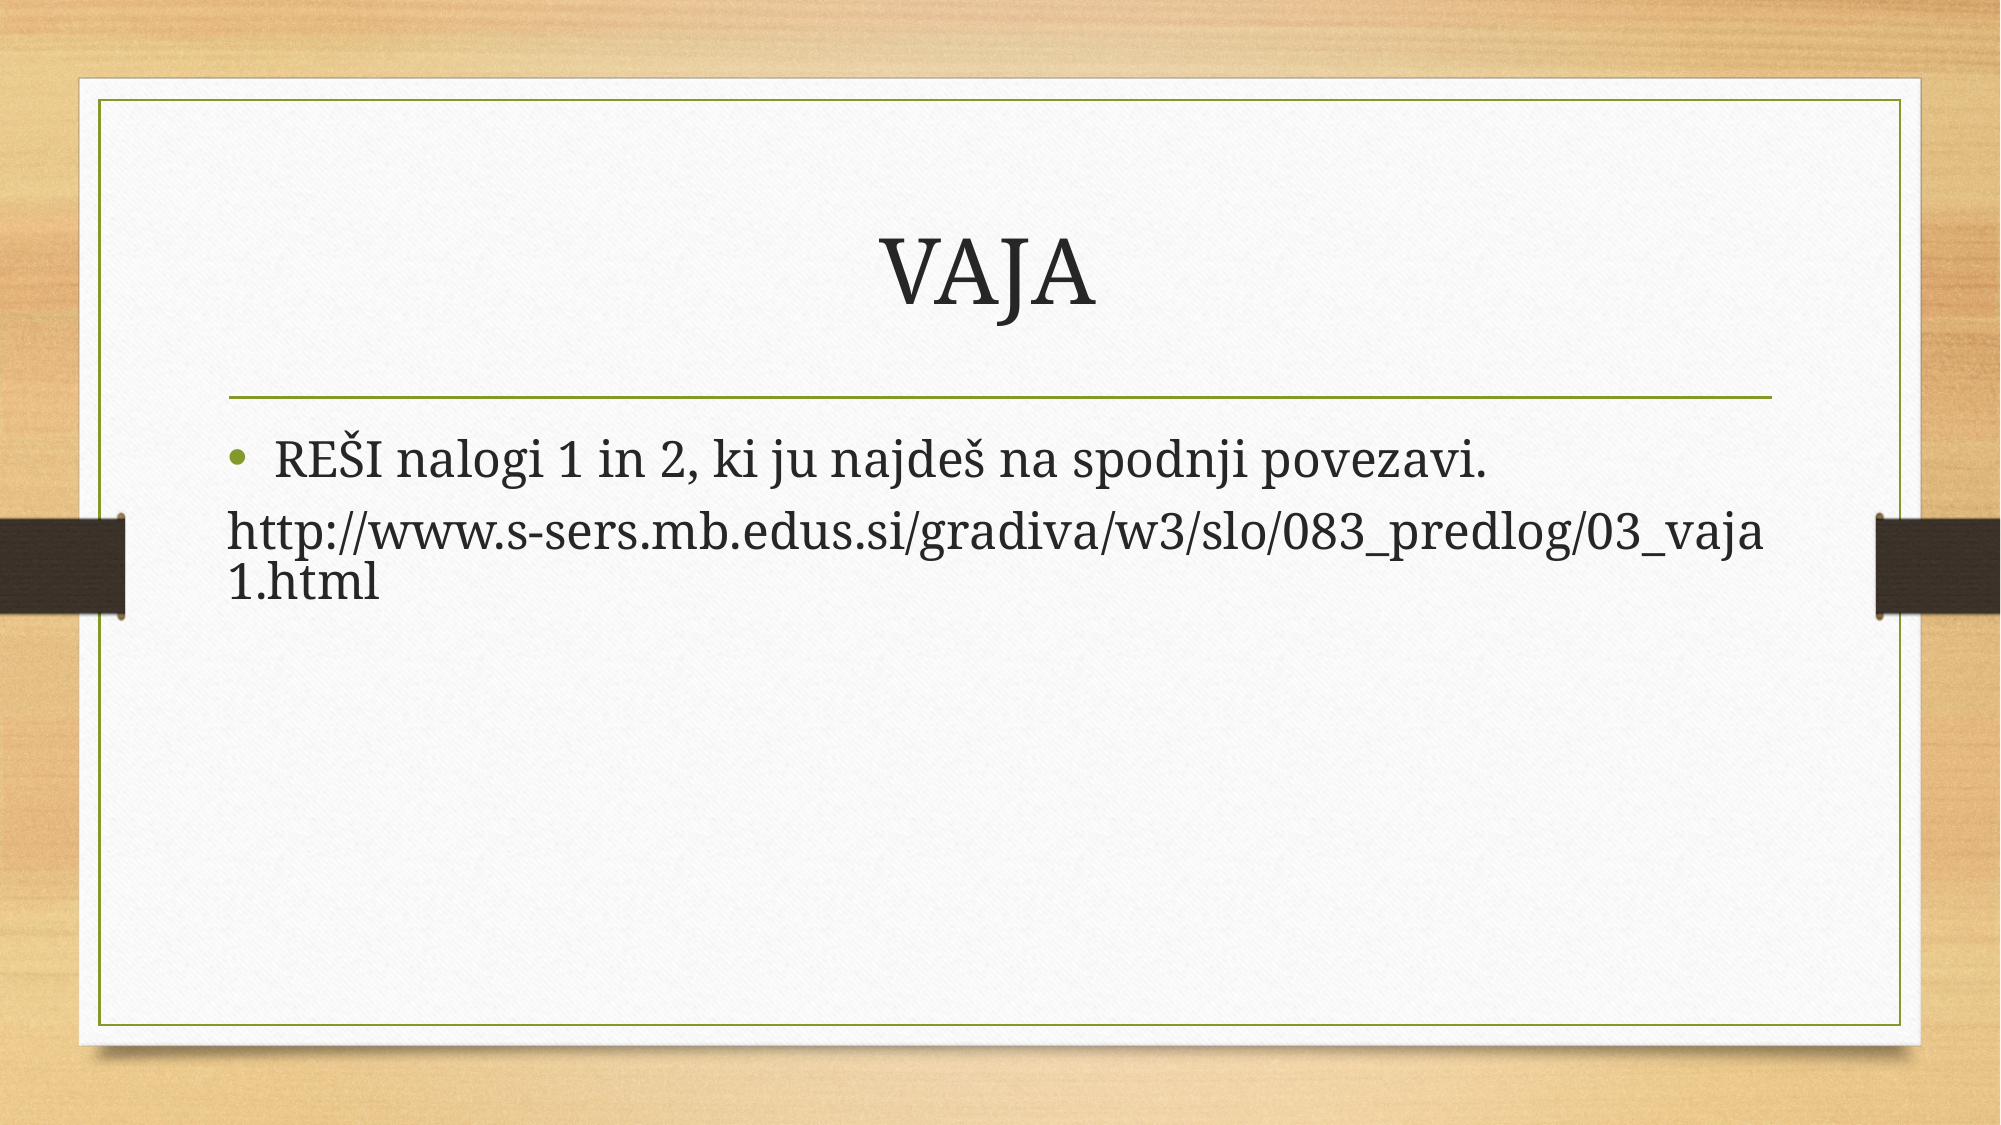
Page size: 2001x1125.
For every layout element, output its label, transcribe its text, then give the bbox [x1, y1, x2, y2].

list REŠI nalogi 1 in 2, ki ju najdeš na spodnji povezavi. http://www.s-sers.mb.edus.si/gradiva/w3/slo/083_predlog/03_vaja1.html [212, 419, 1788, 964]
title VAJA [212, 161, 1788, 376]
